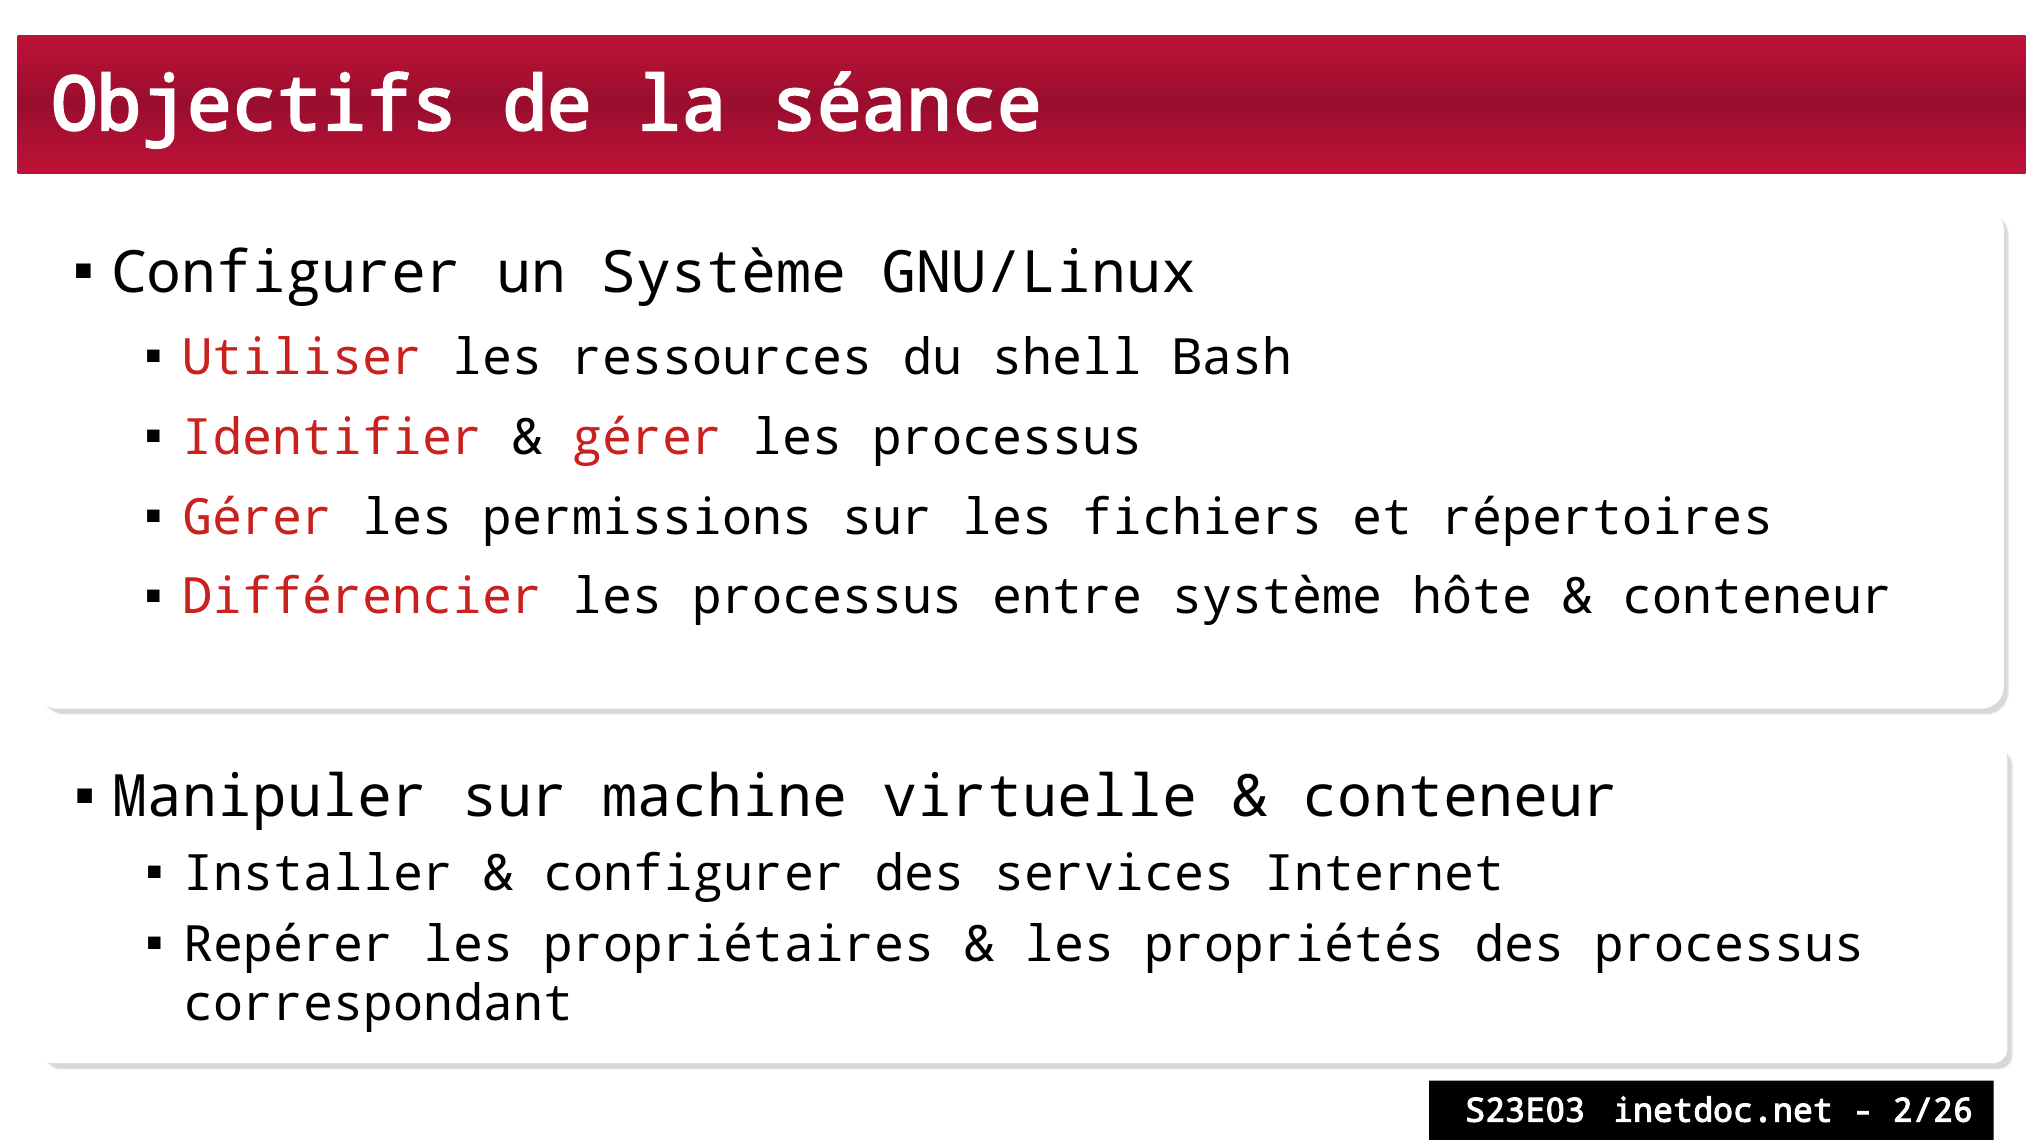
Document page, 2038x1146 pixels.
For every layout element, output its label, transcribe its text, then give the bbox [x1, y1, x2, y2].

text_box Manipuler sur machine virtuelle & conteneur Installer & configurer des services Internet Repérer les propriétaires & les propriétés des processus correspondant [38, 744, 2008, 1064]
text_box Objectifs de la séance [17, 35, 2026, 174]
text_box S23E03 inetdoc.net - <numéro>/26 [1429, 1080, 1994, 1140]
text_box Configurer un Système GNU/Linux Utiliser les ressources du shell Bash Identifier & gérer les processus Gérer les permissions sur les fichiers et répertoires Différencier les processus entre système hôte & conteneur [35, 206, 2004, 709]
